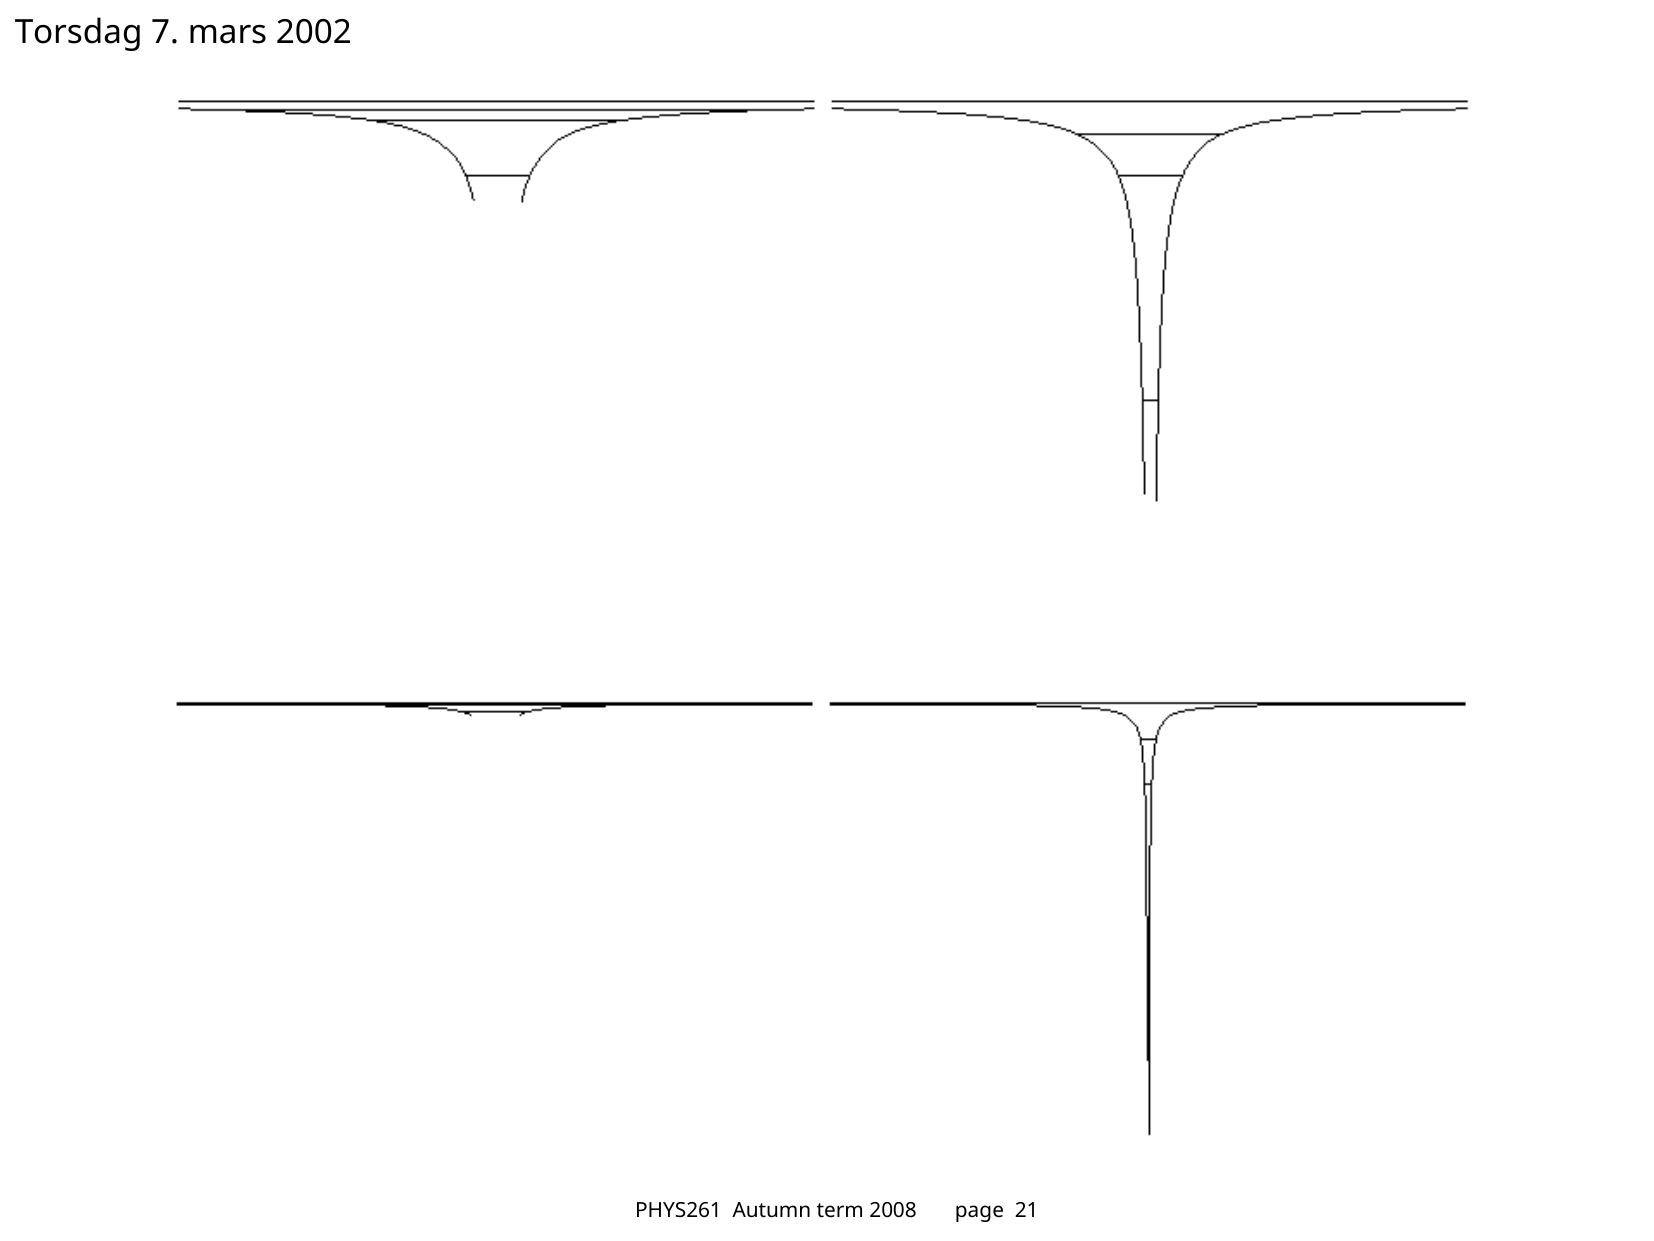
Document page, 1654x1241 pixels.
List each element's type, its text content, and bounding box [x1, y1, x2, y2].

picture [165, 68, 1494, 583]
text_box Torsdag 7. mars 2002 [0, 0, 428, 61]
picture [165, 675, 1497, 1163]
